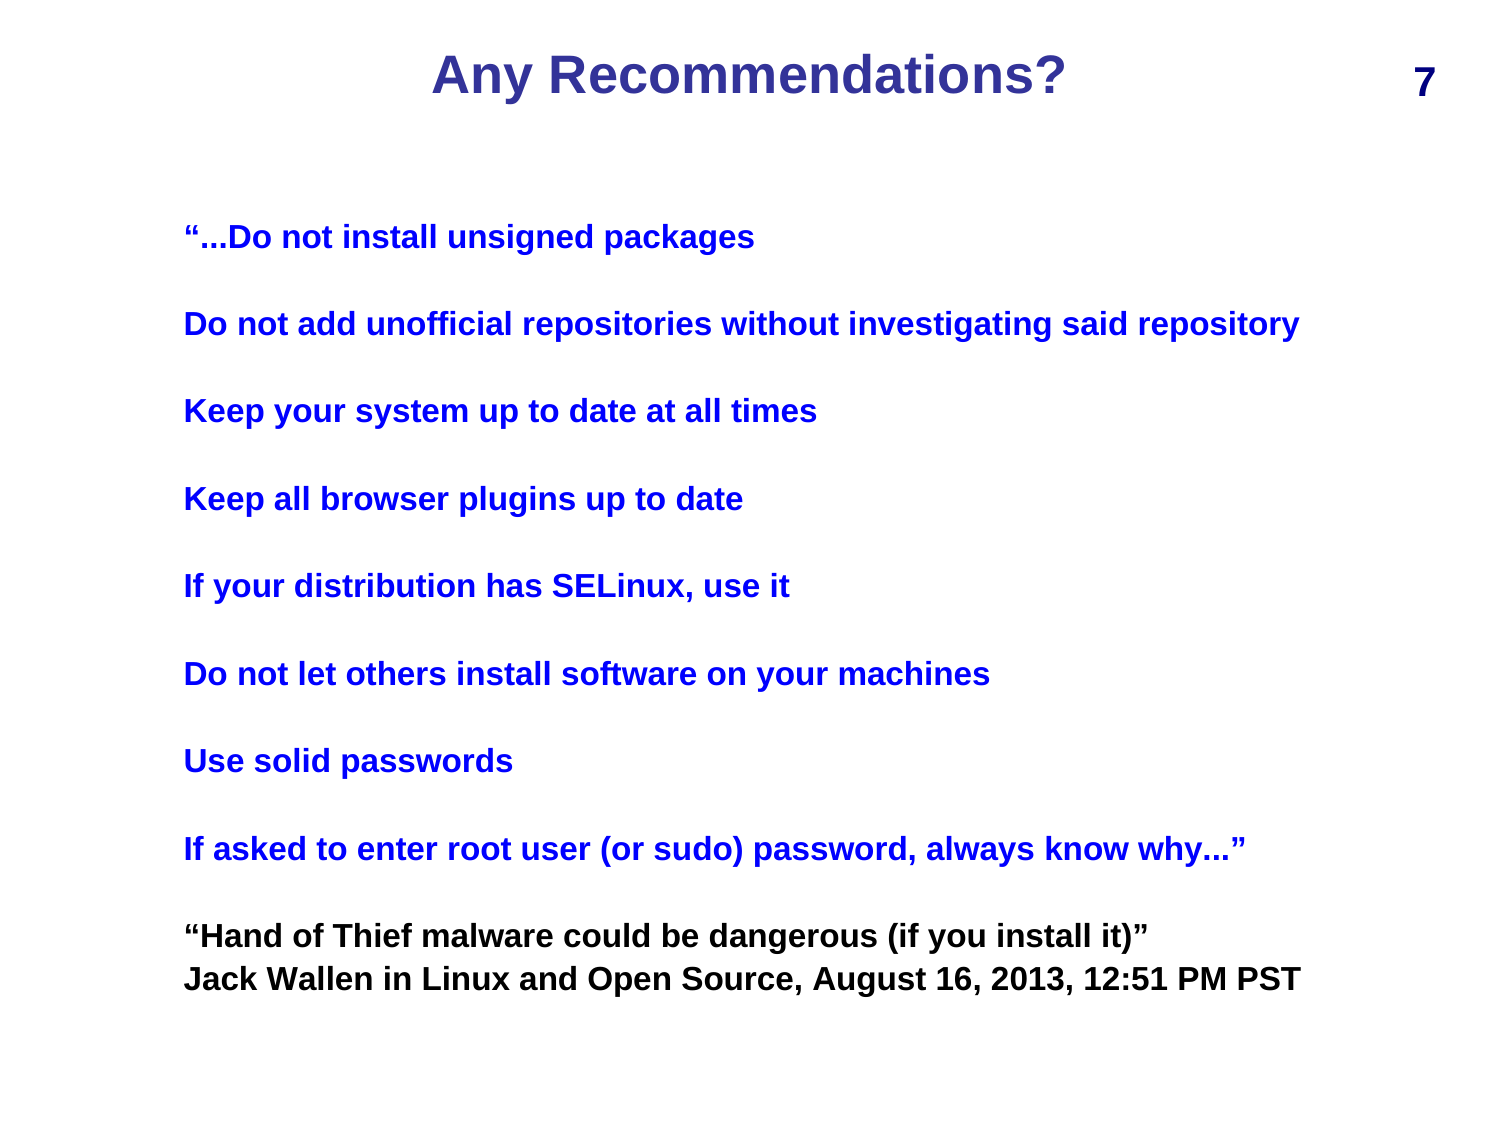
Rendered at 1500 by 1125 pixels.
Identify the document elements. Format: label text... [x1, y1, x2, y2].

list “...Do not install unsigned packages Do not add unofficial repositories without investigating said repository Keep your system up to date at all times Keep all browser plugins up to date If your distribution has SELinux, use it Do not let others install software on your machines Use solid passwords If asked to enter root user (or sudo) password, always know why...” “Hand of Thief malware could be dangerous (if you install it)” Jack Wallen in Linux and Open Source, August 16, 2013, 12:51 PM PST [112, 216, 1388, 1013]
text_box 7 [1387, 47, 1463, 113]
title Any Recommendations? [75, 36, 1426, 113]
